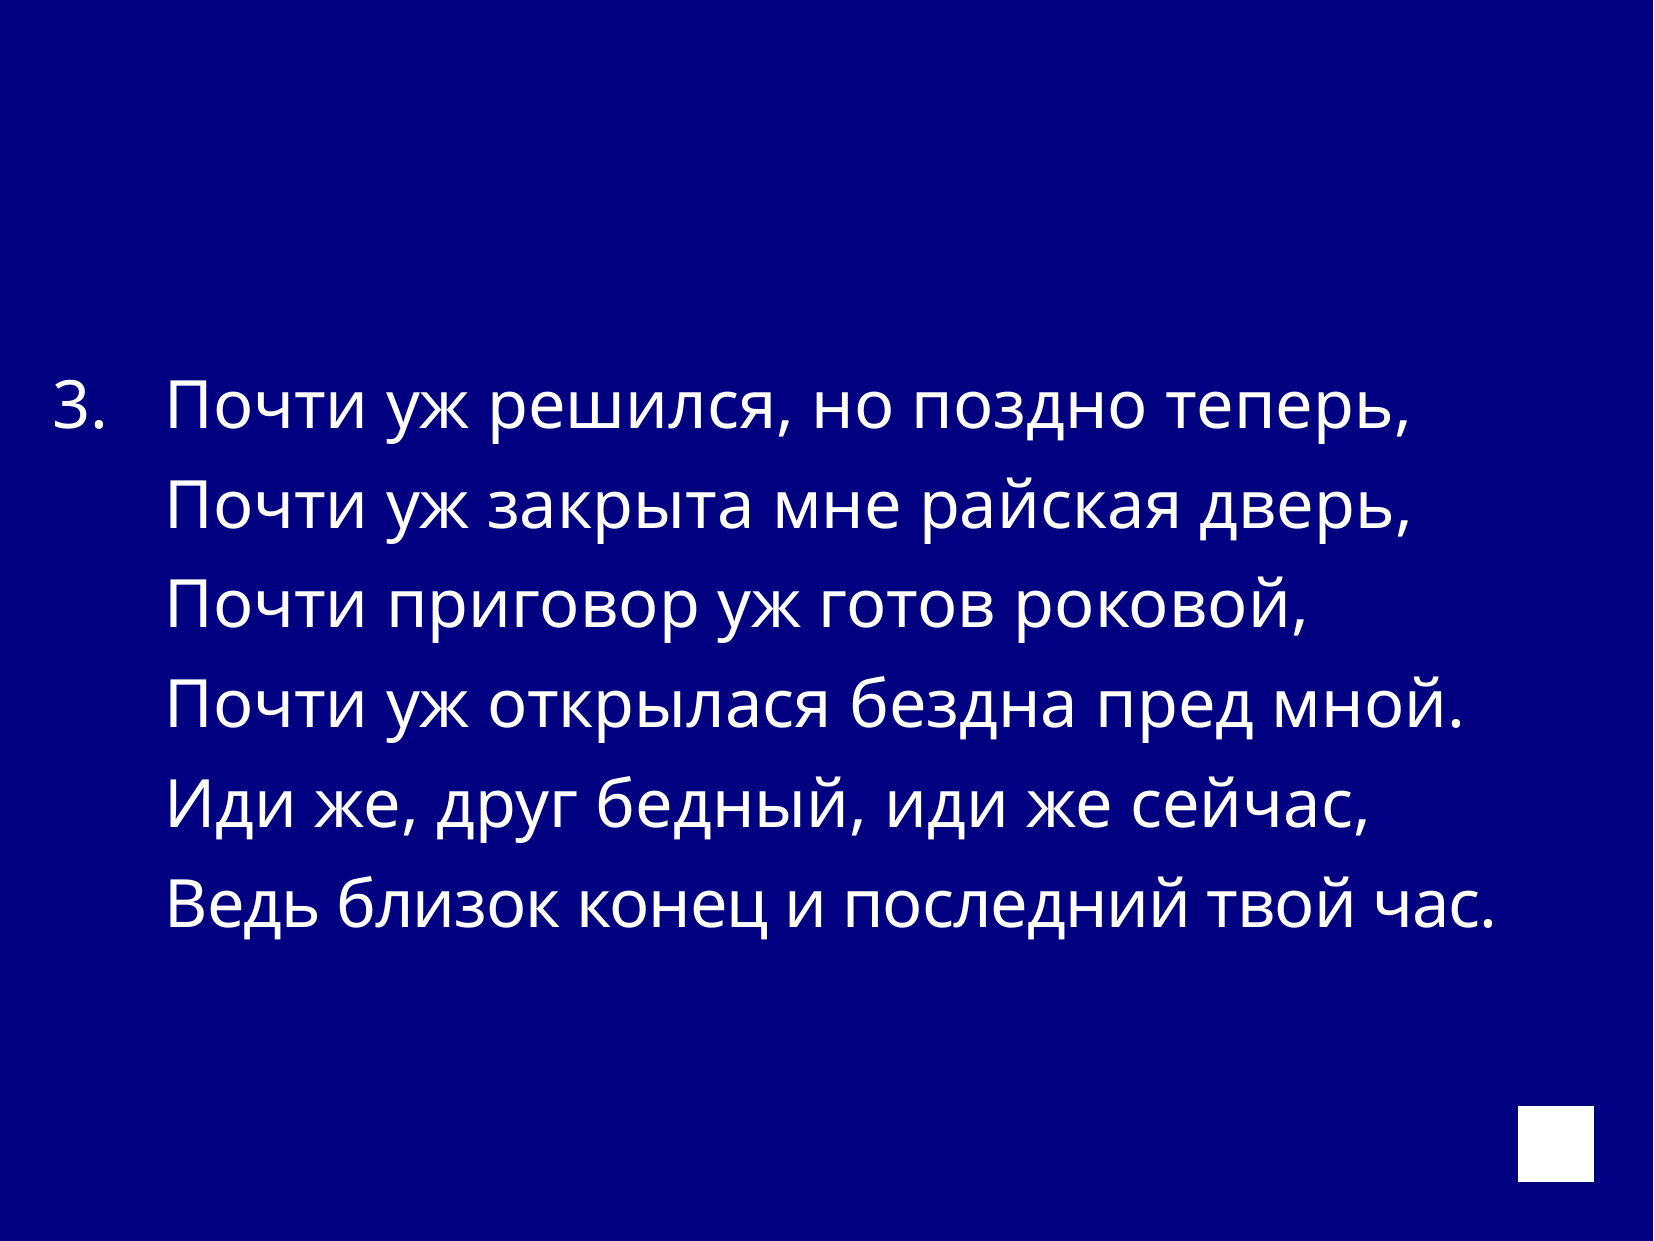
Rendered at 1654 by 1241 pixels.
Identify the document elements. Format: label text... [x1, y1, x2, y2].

text_box [1518, 1163, 1594, 1182]
text_box 3. Почти уж решился, но поздно теперь, Почти уж закрыта мне райская дверь, Почти приговор уж готов роковой, Почти уж открылася бездна пред мной. Иди же, друг бедный, иди же сейчас, Ведь близок конец и последний твой час. [37, 150, 1653, 1163]
